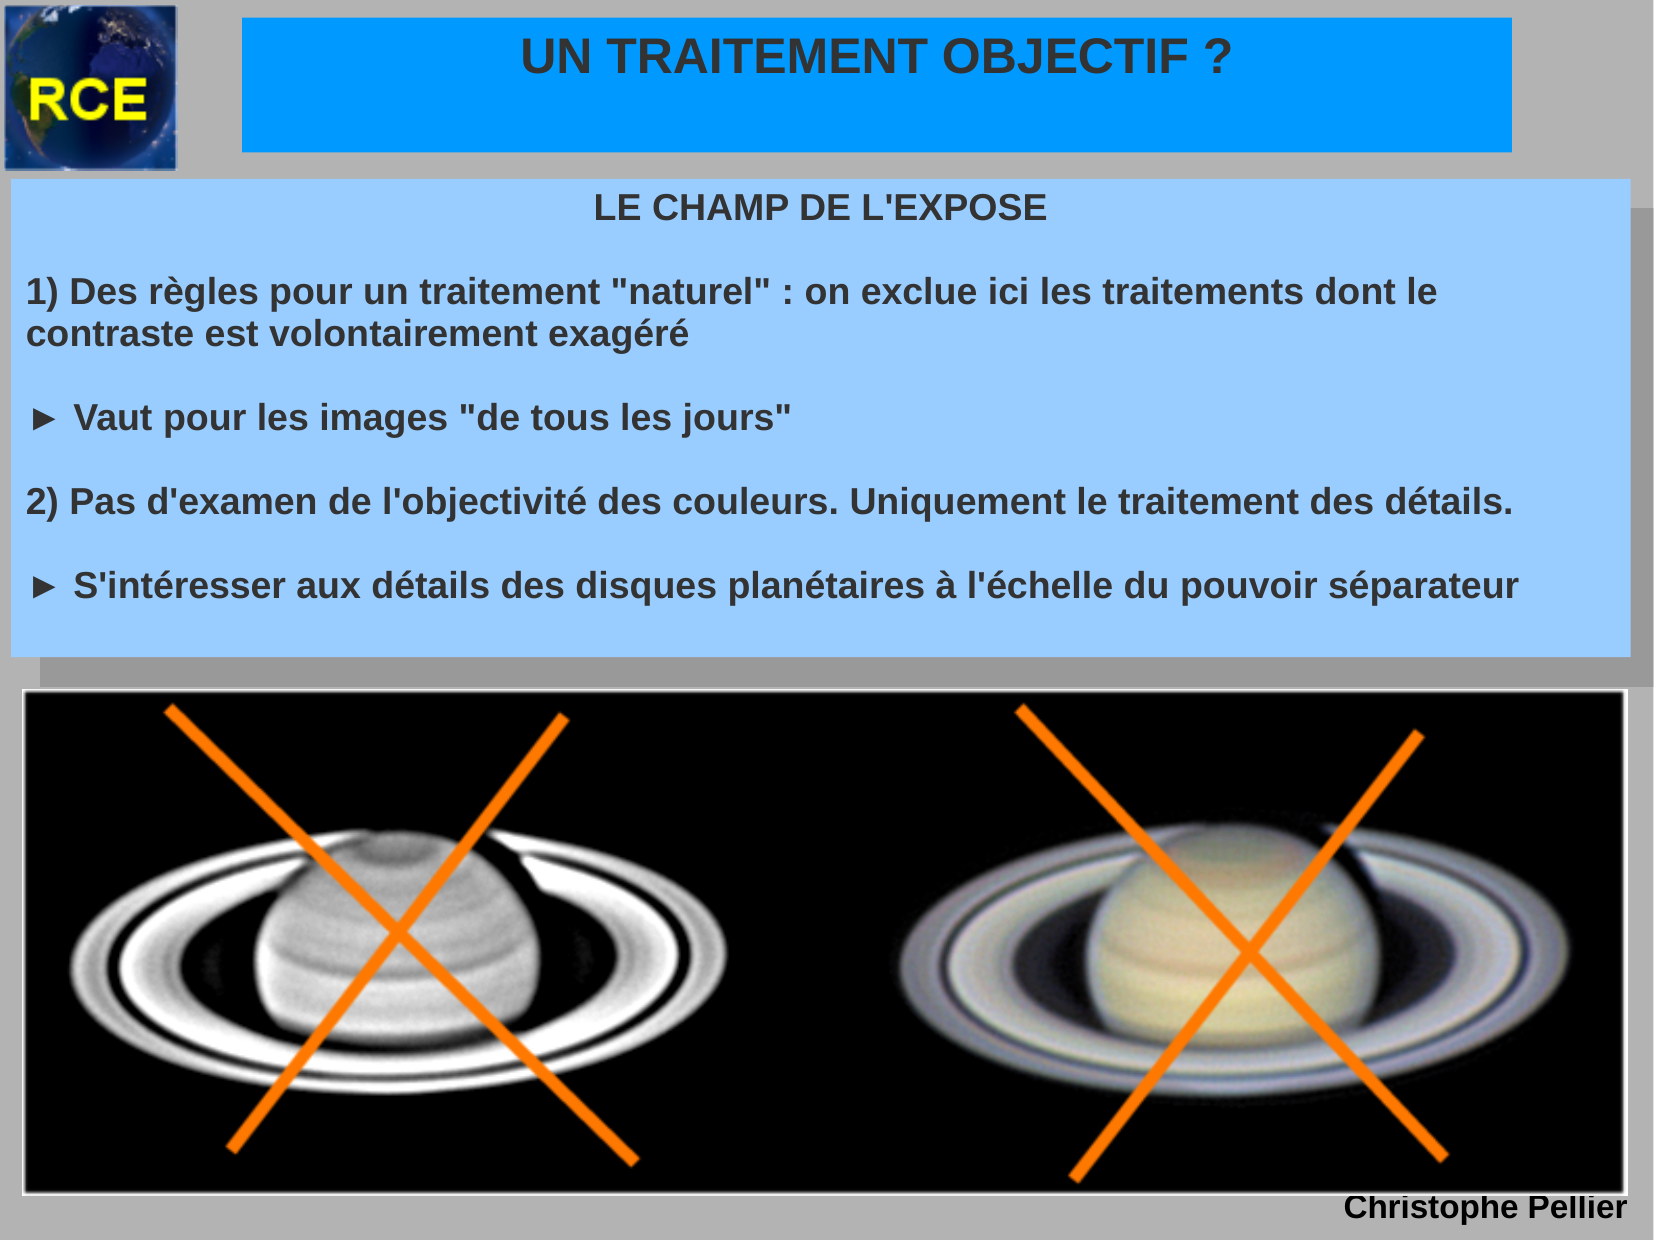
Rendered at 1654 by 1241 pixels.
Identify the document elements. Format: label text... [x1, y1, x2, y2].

text_box Christophe Pellier [1328, 1181, 1654, 1241]
text_box UN TRAITEMENT OBJECTIF ? [242, 17, 1512, 153]
picture [22, 689, 1628, 1196]
picture [4, 5, 178, 171]
text_box LE CHAMP DE L'EXPOSE 1) Des règles pour un traitement "naturel" : on exclue ici les traitements dont le contraste est volontairement exagéré ► Vaut pour les images "de tous les jours" 2) Pas d'examen de l'objectivité des couleurs. Uniquement le traitement des détails. ► S'intéresser aux détails des disques planétaires à l'échelle du pouvoir séparateur [11, 178, 1631, 658]
